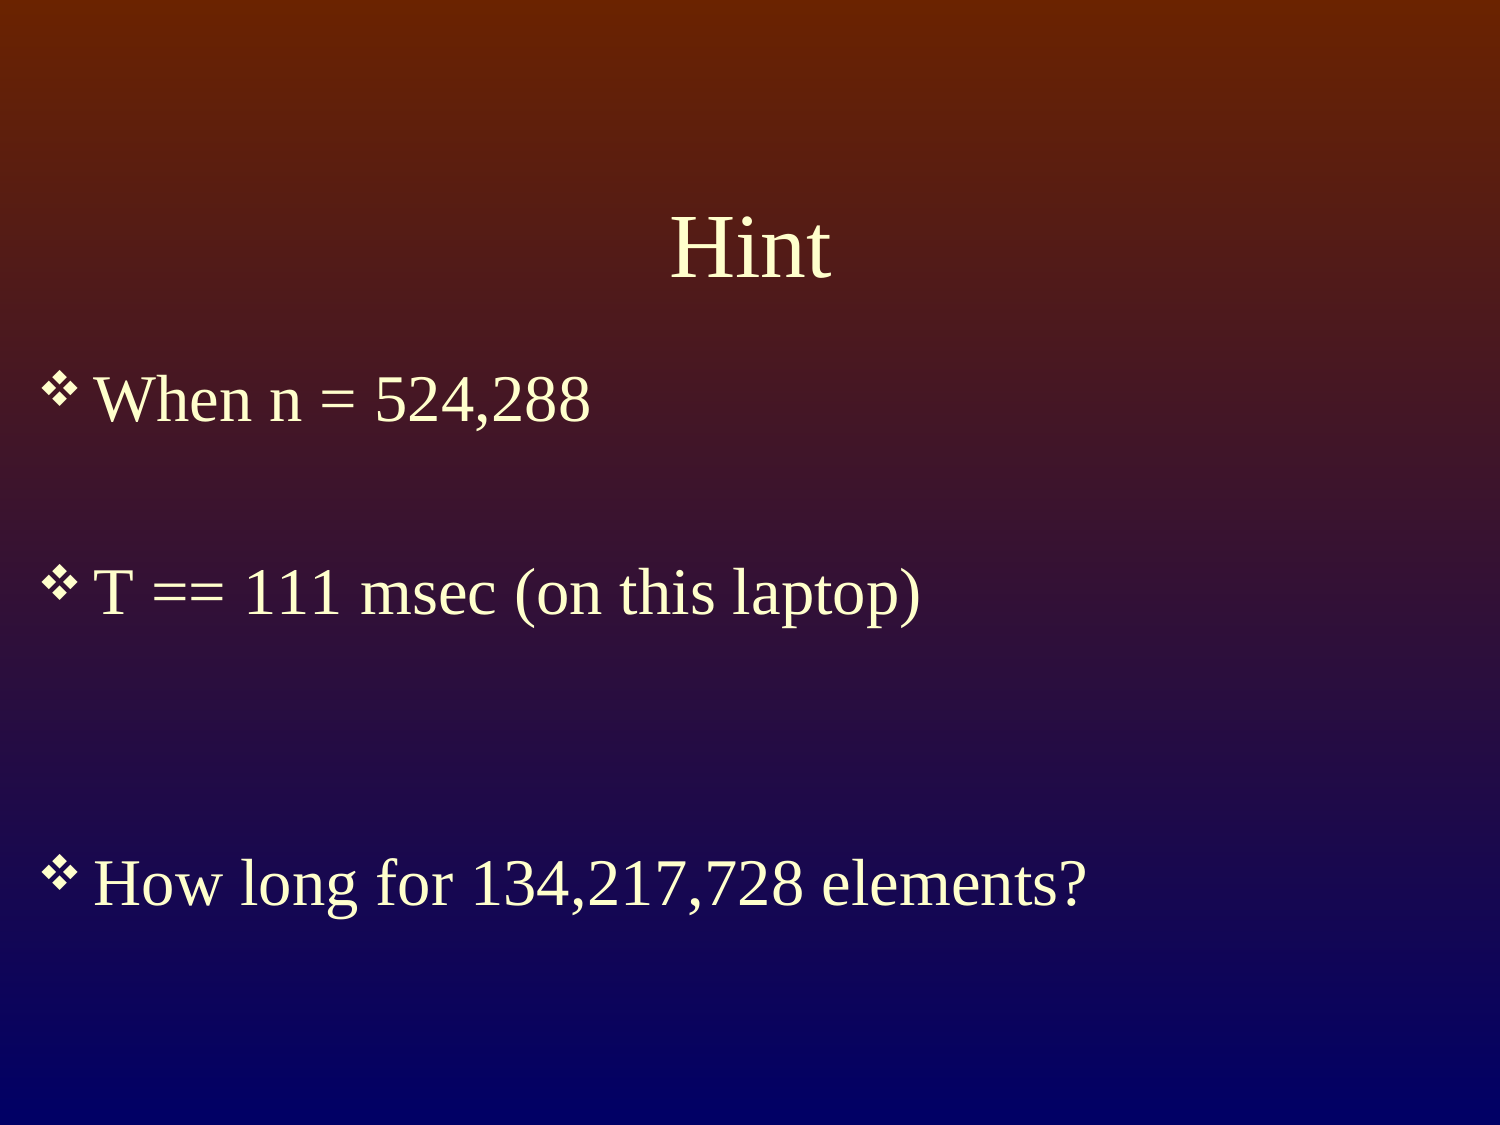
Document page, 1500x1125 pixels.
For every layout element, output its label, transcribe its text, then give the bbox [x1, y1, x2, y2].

list When n = 524,288 T == 111 msec (on this laptop) How long for 134,217,728 elements? [22, 347, 1482, 1026]
title Hint [22, 145, 1480, 336]
